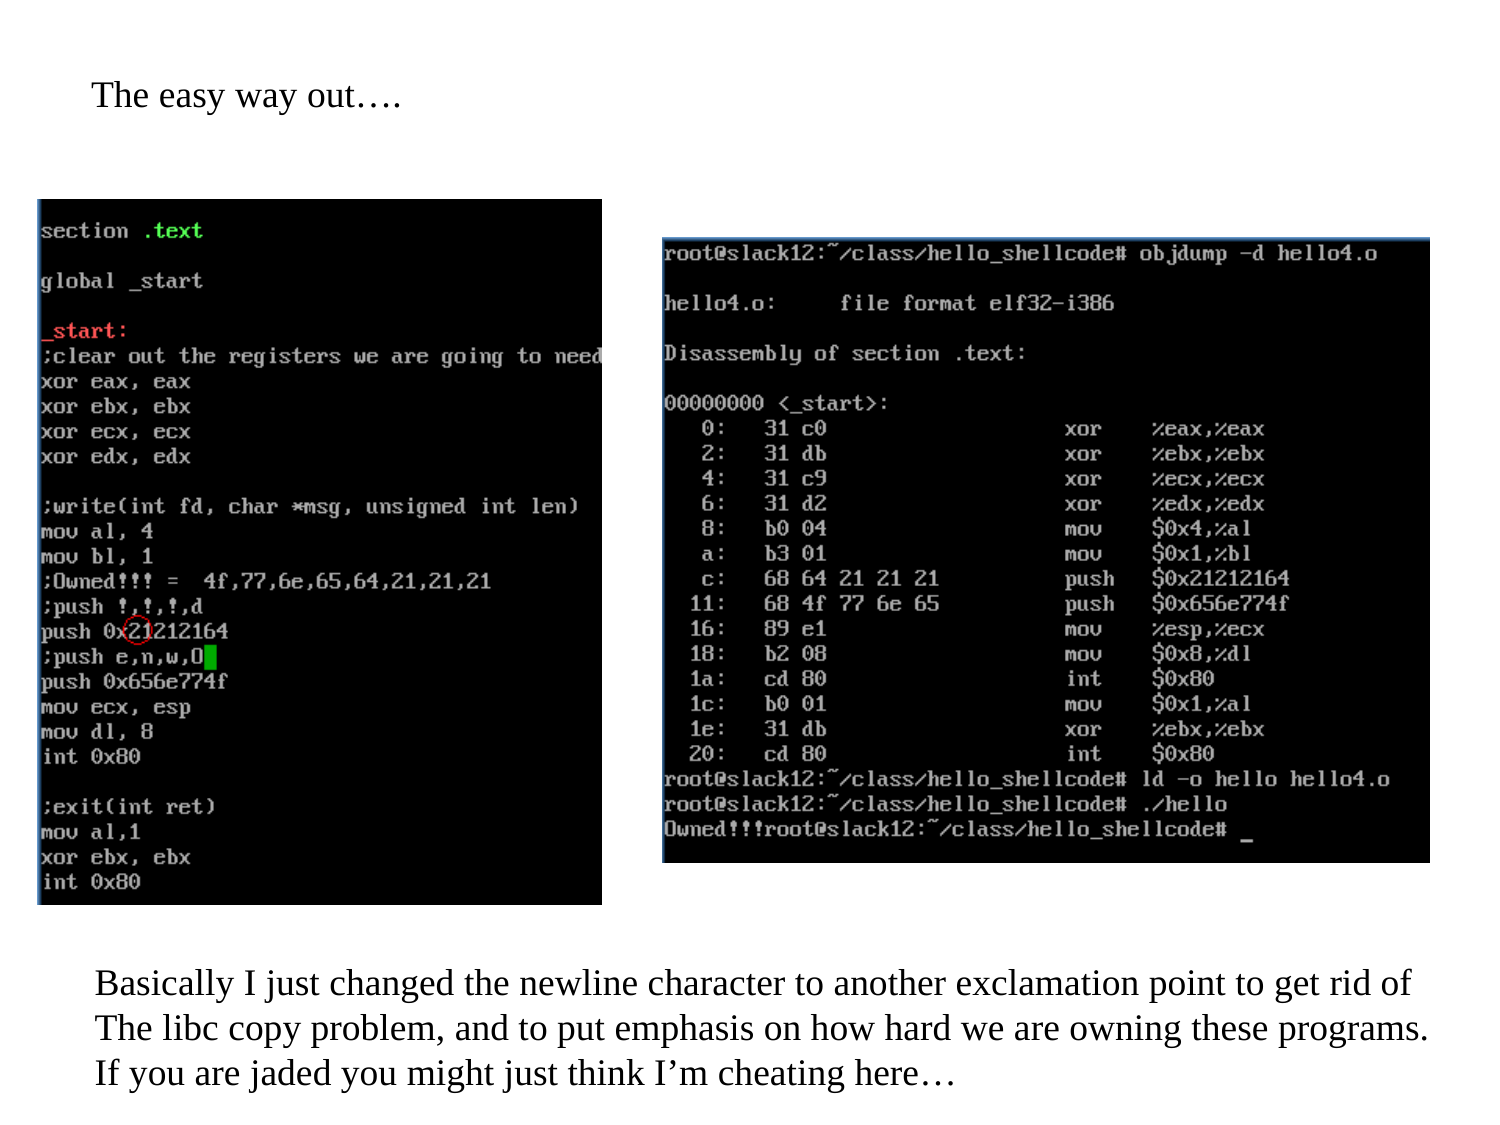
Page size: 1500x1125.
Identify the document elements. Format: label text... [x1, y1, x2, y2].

picture [662, 237, 1430, 863]
text_box Basically I just changed the newline character to another exclamation point to get rid of The libc copy problem, and to put emphasis on how hard we are owning these programs. If you are jaded you might just think I’m cheating here… [79, 949, 1446, 1101]
picture [37, 199, 602, 905]
text_box The easy way out…. [76, 62, 418, 123]
